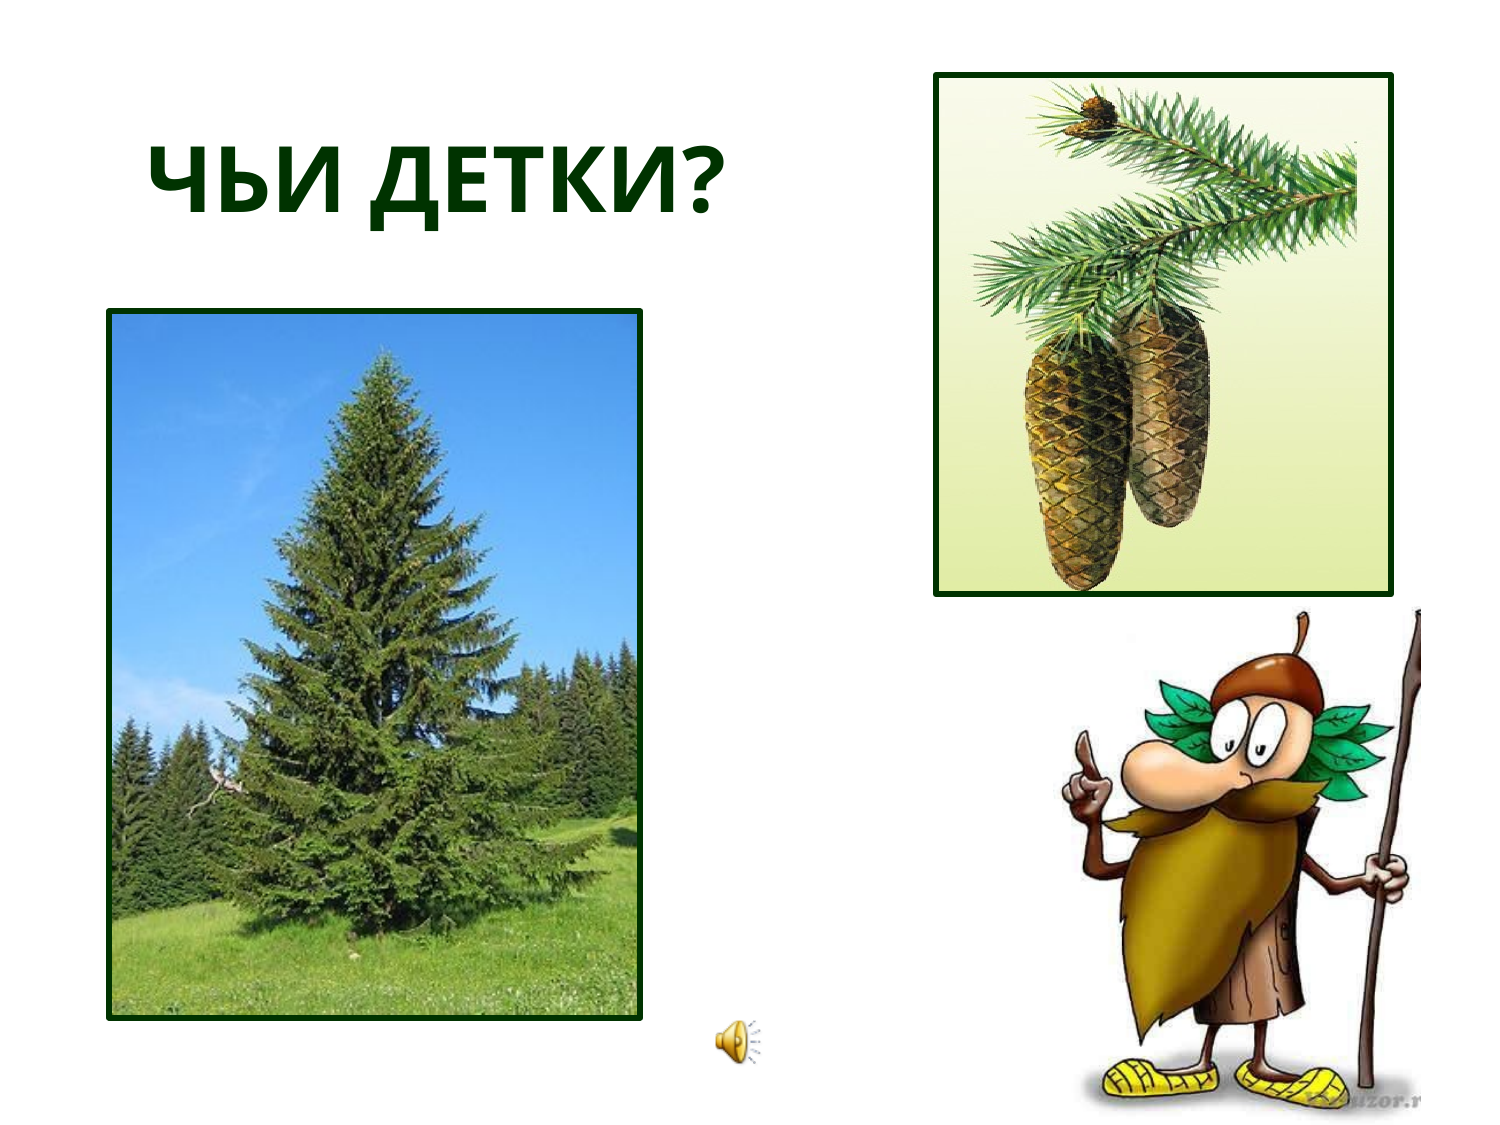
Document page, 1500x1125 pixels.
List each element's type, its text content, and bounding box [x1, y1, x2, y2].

picture [938, 78, 1388, 592]
text_box ЧЬИ ДЕТКИ? [131, 113, 742, 239]
picture [714, 1019, 765, 1070]
picture [112, 314, 638, 1015]
picture [1053, 597, 1421, 1125]
